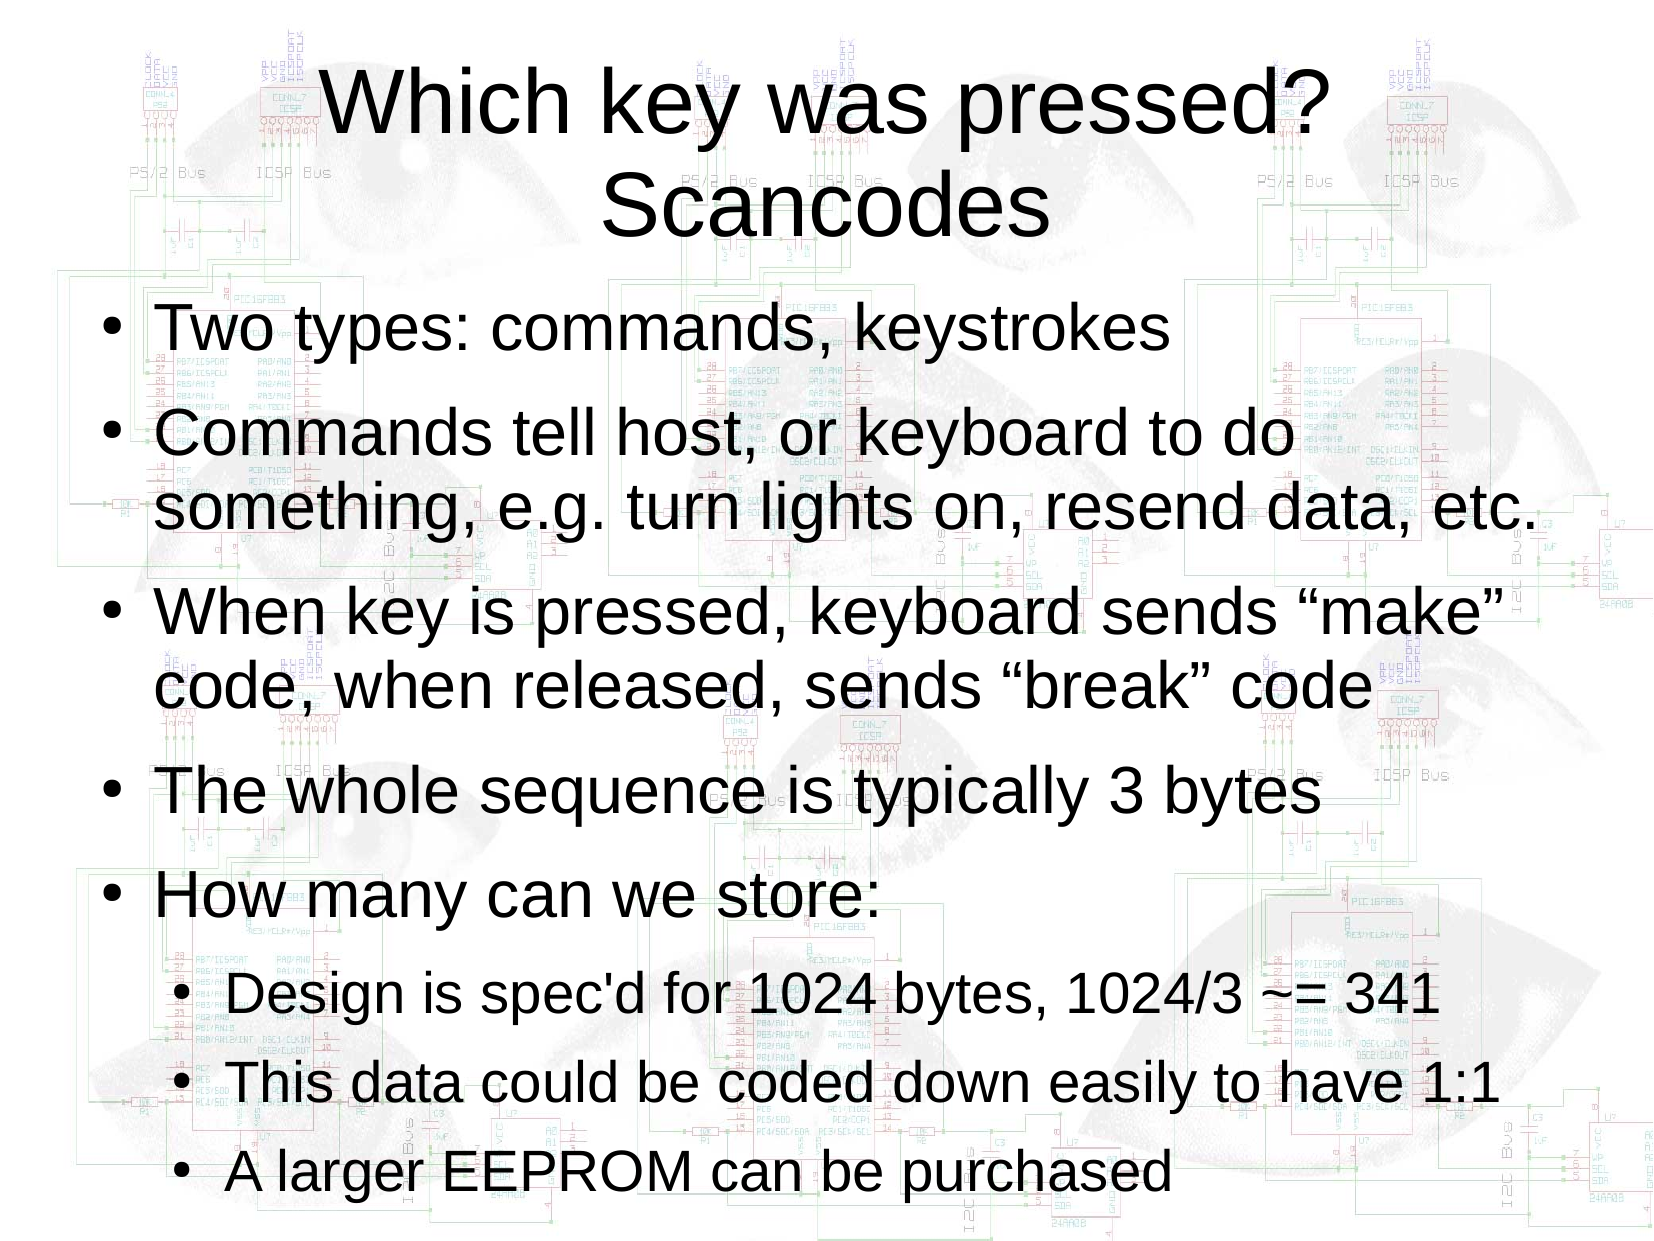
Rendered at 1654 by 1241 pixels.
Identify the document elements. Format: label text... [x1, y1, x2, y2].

picture [0, 0, 1654, 1241]
list Two types: commands, keystrokes Commands tell host, or keyboard to do something, e.g. turn lights on, resend data, etc. When key is pressed, keyboard sends “make” code, when released, sends “break” code The whole sequence is typically 3 bytes How many can we store: Design is spec'd for 1024 bytes, 1024/3 ~= 341 This data could be coded down easily to have 1:1 A larger EEPROM can be purchased [82, 290, 1571, 1203]
title Which key was pressed? Scancodes [82, 50, 1571, 256]
